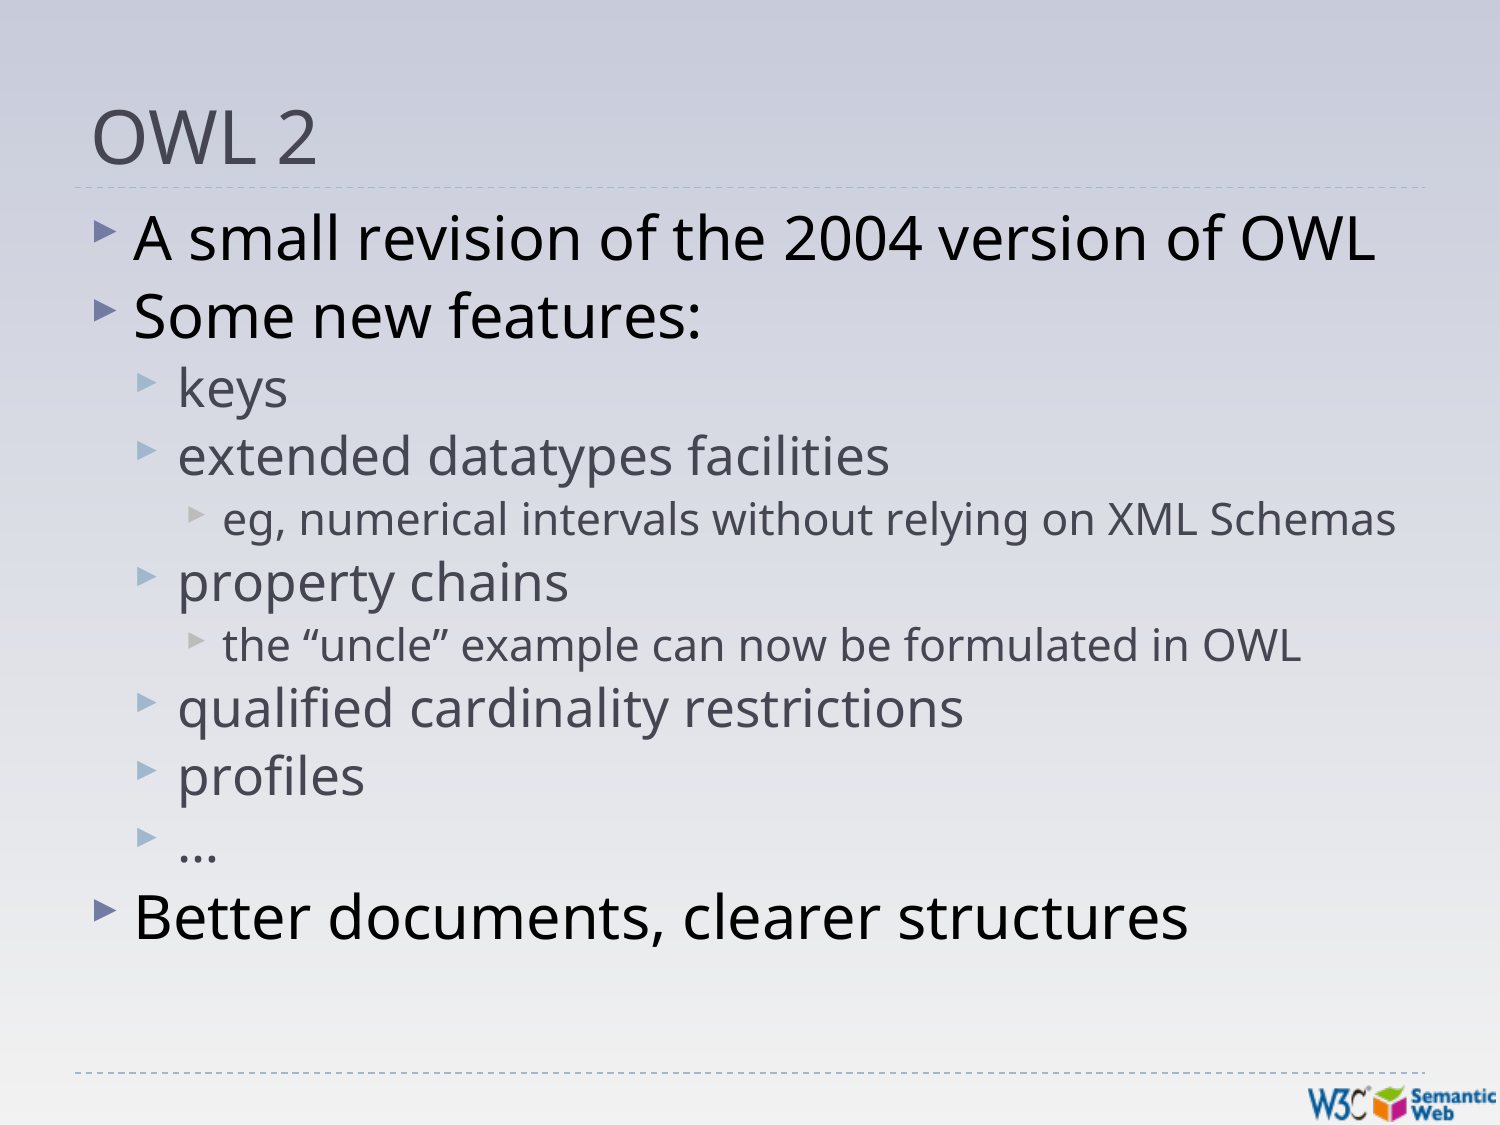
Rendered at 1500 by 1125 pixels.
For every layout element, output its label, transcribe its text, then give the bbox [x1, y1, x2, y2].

title OWL 2 [75, 24, 1426, 188]
list A small revision of the 2004 version of OWL Some new features: keys extended datatypes facilities eg, numerical intervals without relying on XML Schemas property chains the “uncle” example can now be formulated in OWL qualified cardinality restrictions profiles … Better documents, clearer structures [75, 200, 1426, 1010]
picture [1308, 1084, 1496, 1122]
